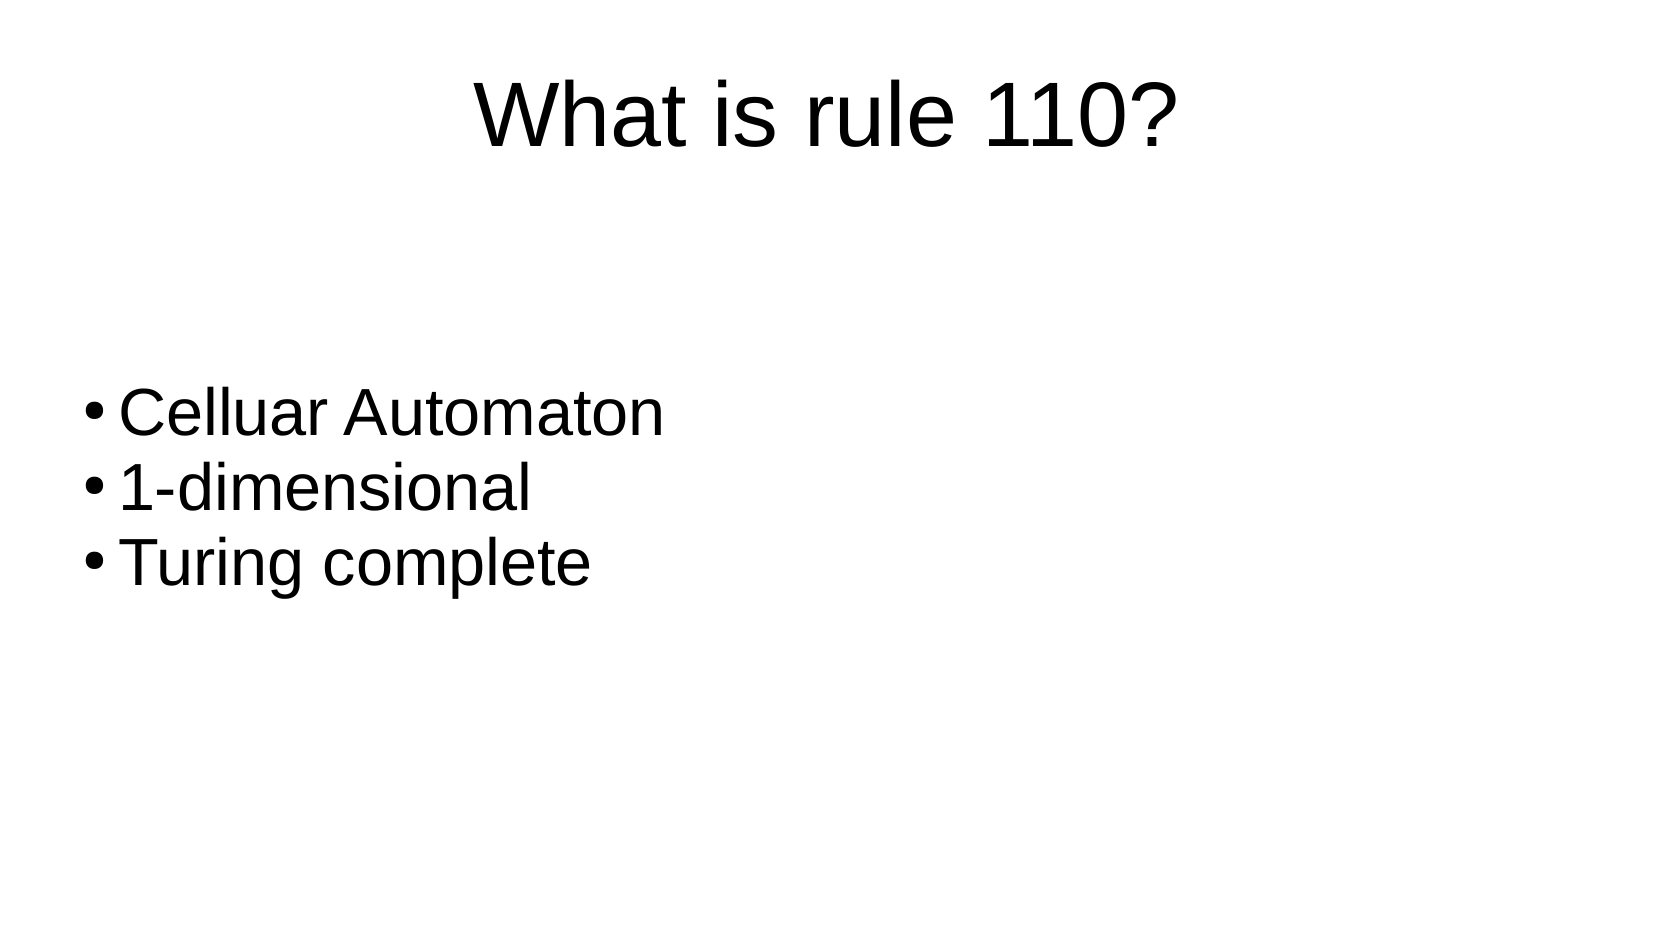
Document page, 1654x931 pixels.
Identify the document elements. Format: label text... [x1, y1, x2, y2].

subtitle Celluar Automaton 1-dimensional Turing complete [82, 217, 1571, 758]
title What is rule 110? [82, 37, 1571, 193]
